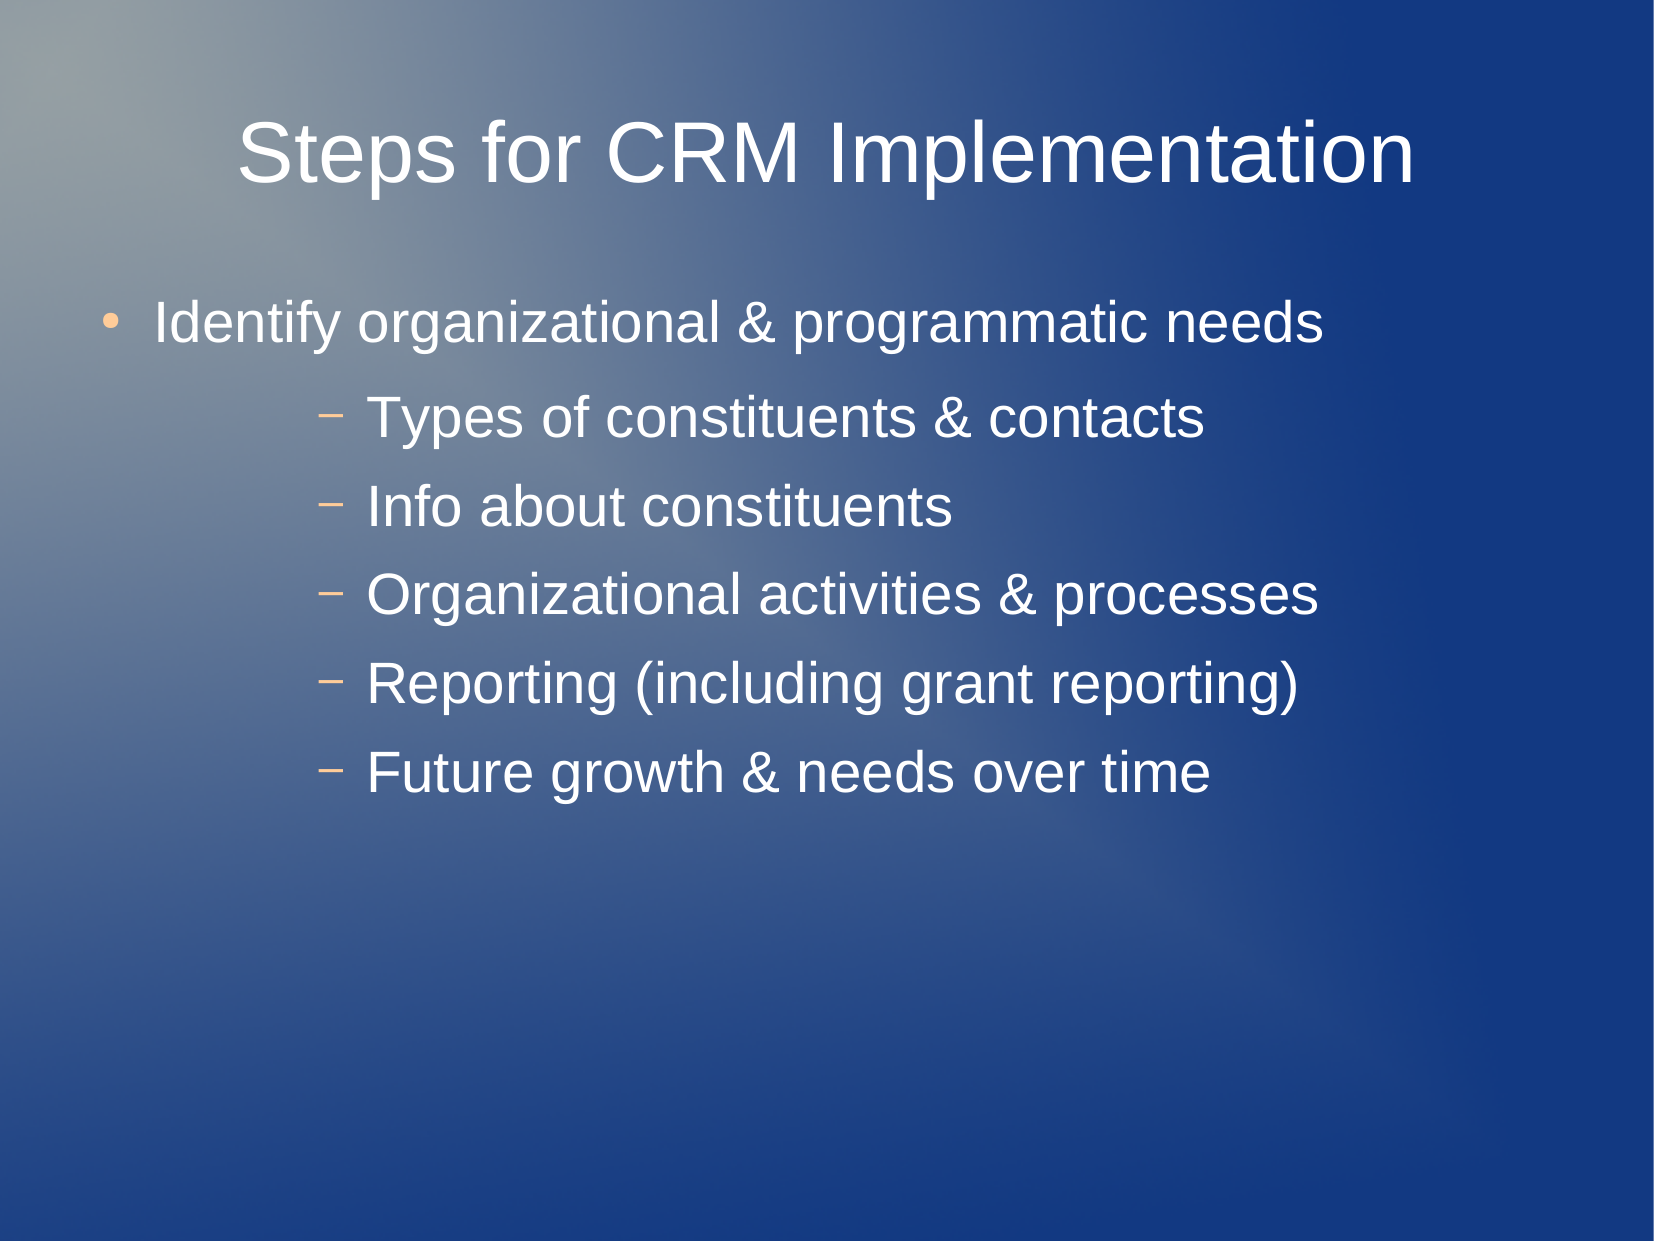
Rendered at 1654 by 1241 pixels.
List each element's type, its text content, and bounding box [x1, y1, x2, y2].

list Identify organizational & programmatic needs Types of constituents & contacts Info about constituents Organizational activities & processes Reporting (including grant reporting) Future growth & needs over time [82, 290, 1571, 1010]
picture [0, 0, 1654, 1241]
title Steps for CRM Implementation [82, 49, 1571, 257]
